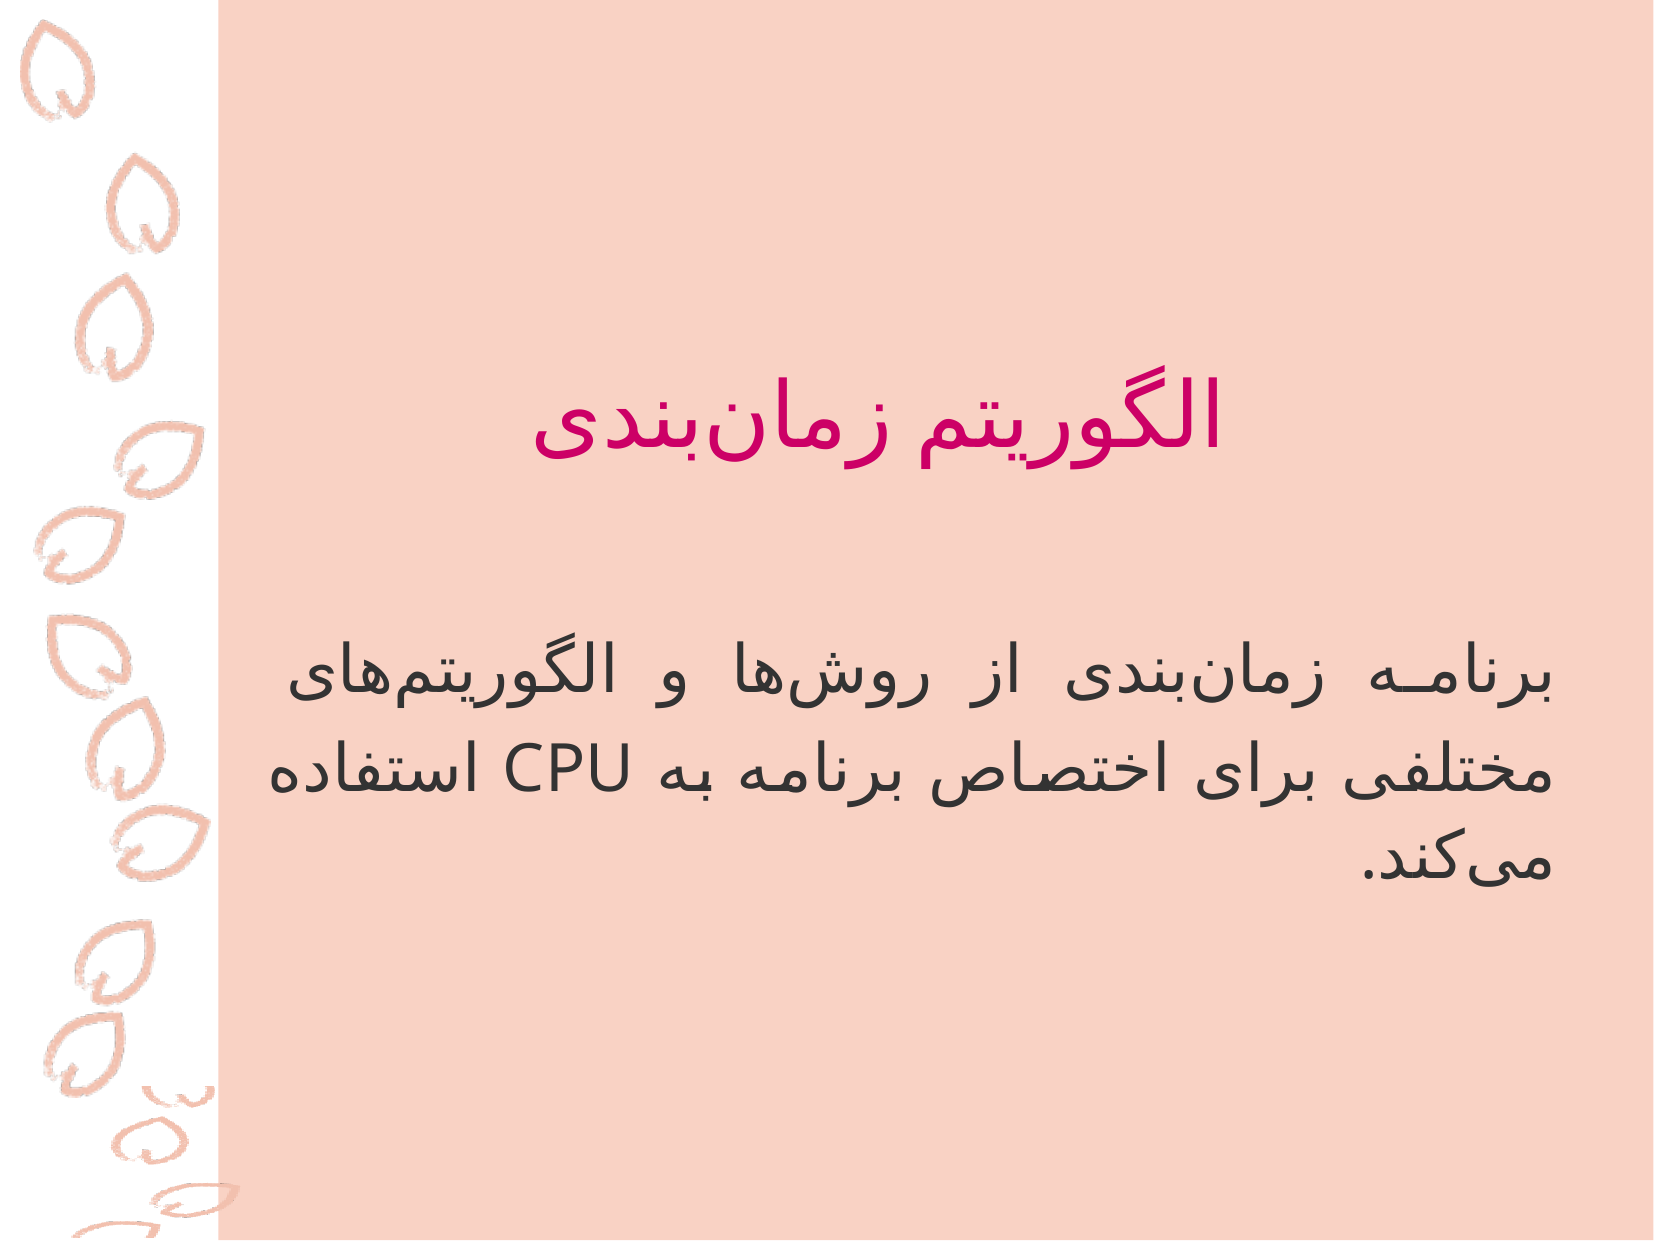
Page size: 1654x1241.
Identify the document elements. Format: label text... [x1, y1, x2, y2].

title الگوریتم زمان‌بندی [187, 321, 1570, 529]
list برنامه زمان‌بندی از روش‌ها و الگوریتم‌های مختلفی برای اختصاص برنامه به CPU استفاده می‌کند. [263, 633, 1557, 1021]
picture [20, 19, 247, 1238]
